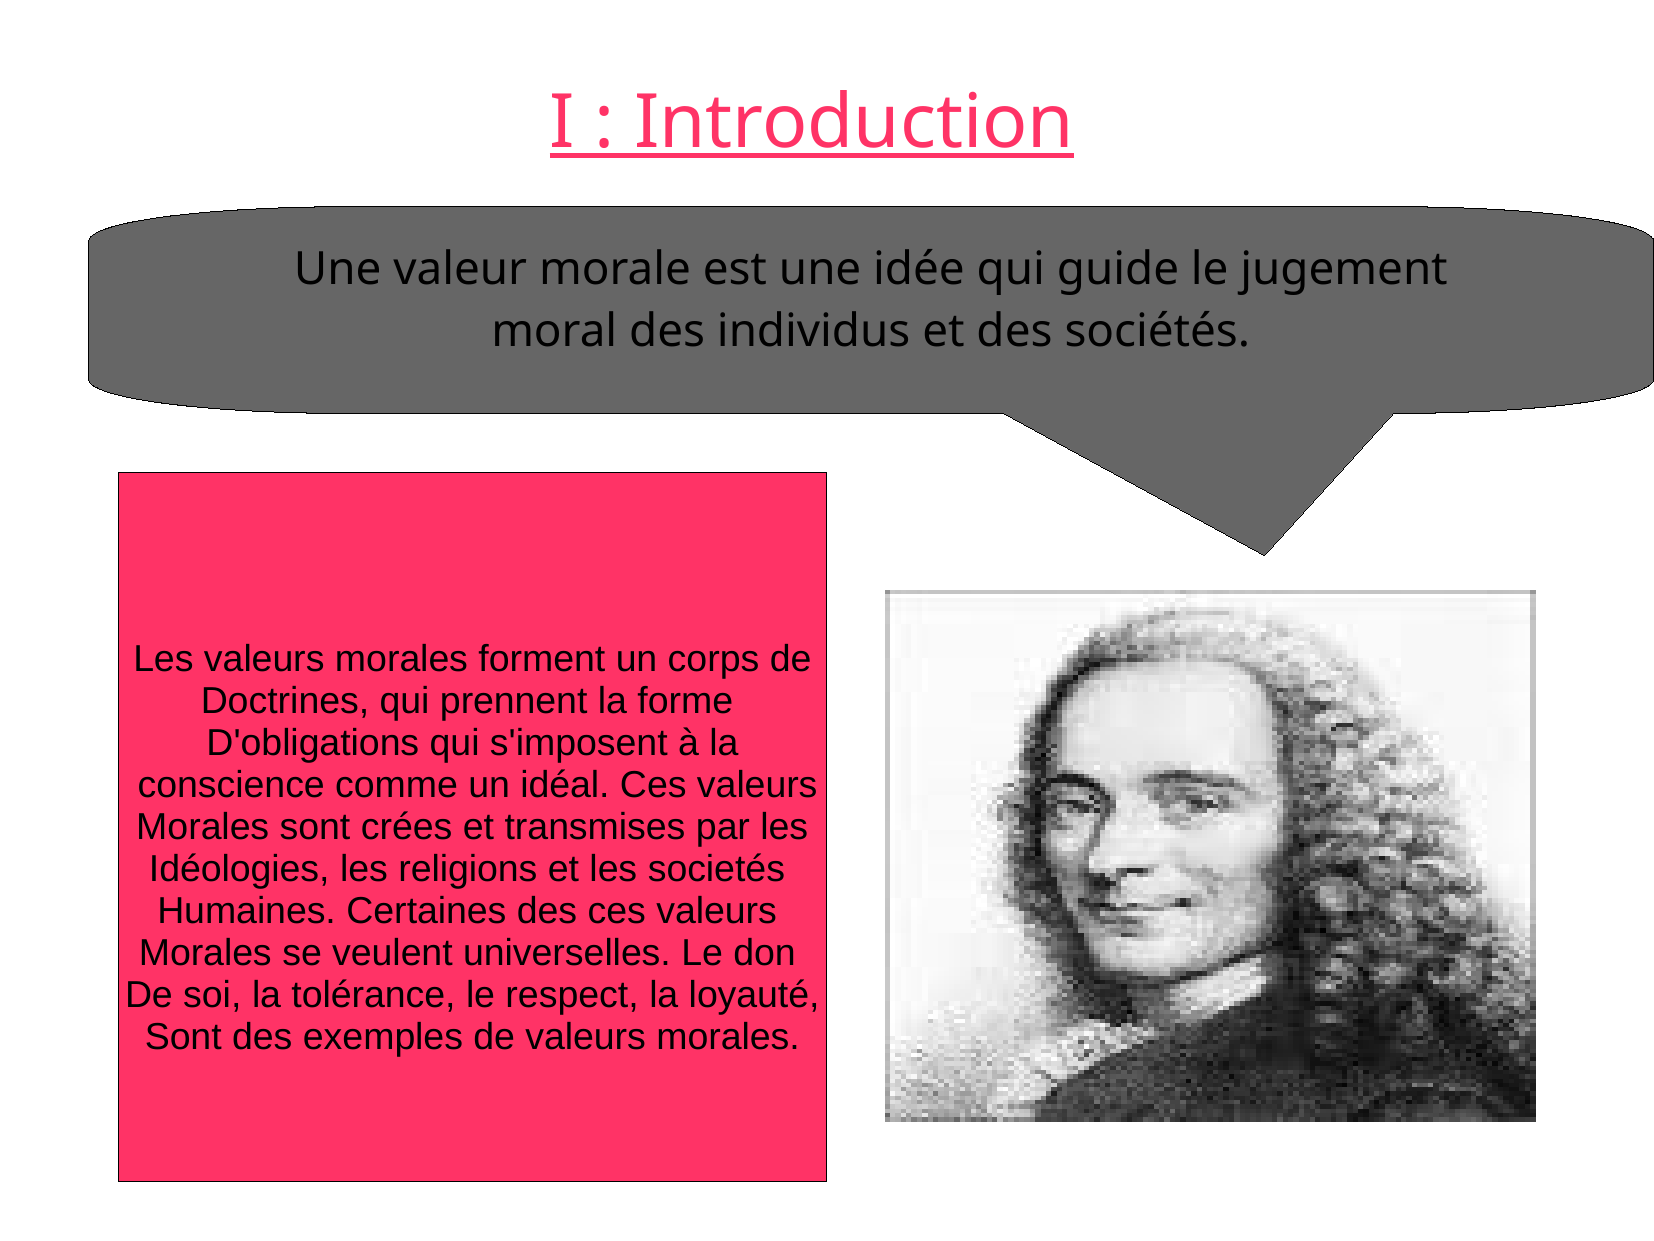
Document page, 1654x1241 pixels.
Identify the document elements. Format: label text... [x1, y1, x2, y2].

text_box Les valeurs morales forment un corps de Doctrines, qui prennent la forme D'obligations qui s'imposent à la conscience comme un idéal. Ces valeurs Morales sont crées et transmises par les Idéologies, les religions et les societés Humaines. Certaines des ces valeurs Morales se veulent universelles. Le don De soi, la tolérance, le respect, la loyauté, Sont des exemples de valeurs morales. [118, 472, 827, 1182]
text_box [88, 206, 1654, 556]
picture [885, 590, 1536, 1123]
text_box Une valeur morale est une idée qui guide le jugement moral des individus et des sociétés. [265, 228, 1477, 411]
text_box I : Introduction [177, 59, 1447, 207]
